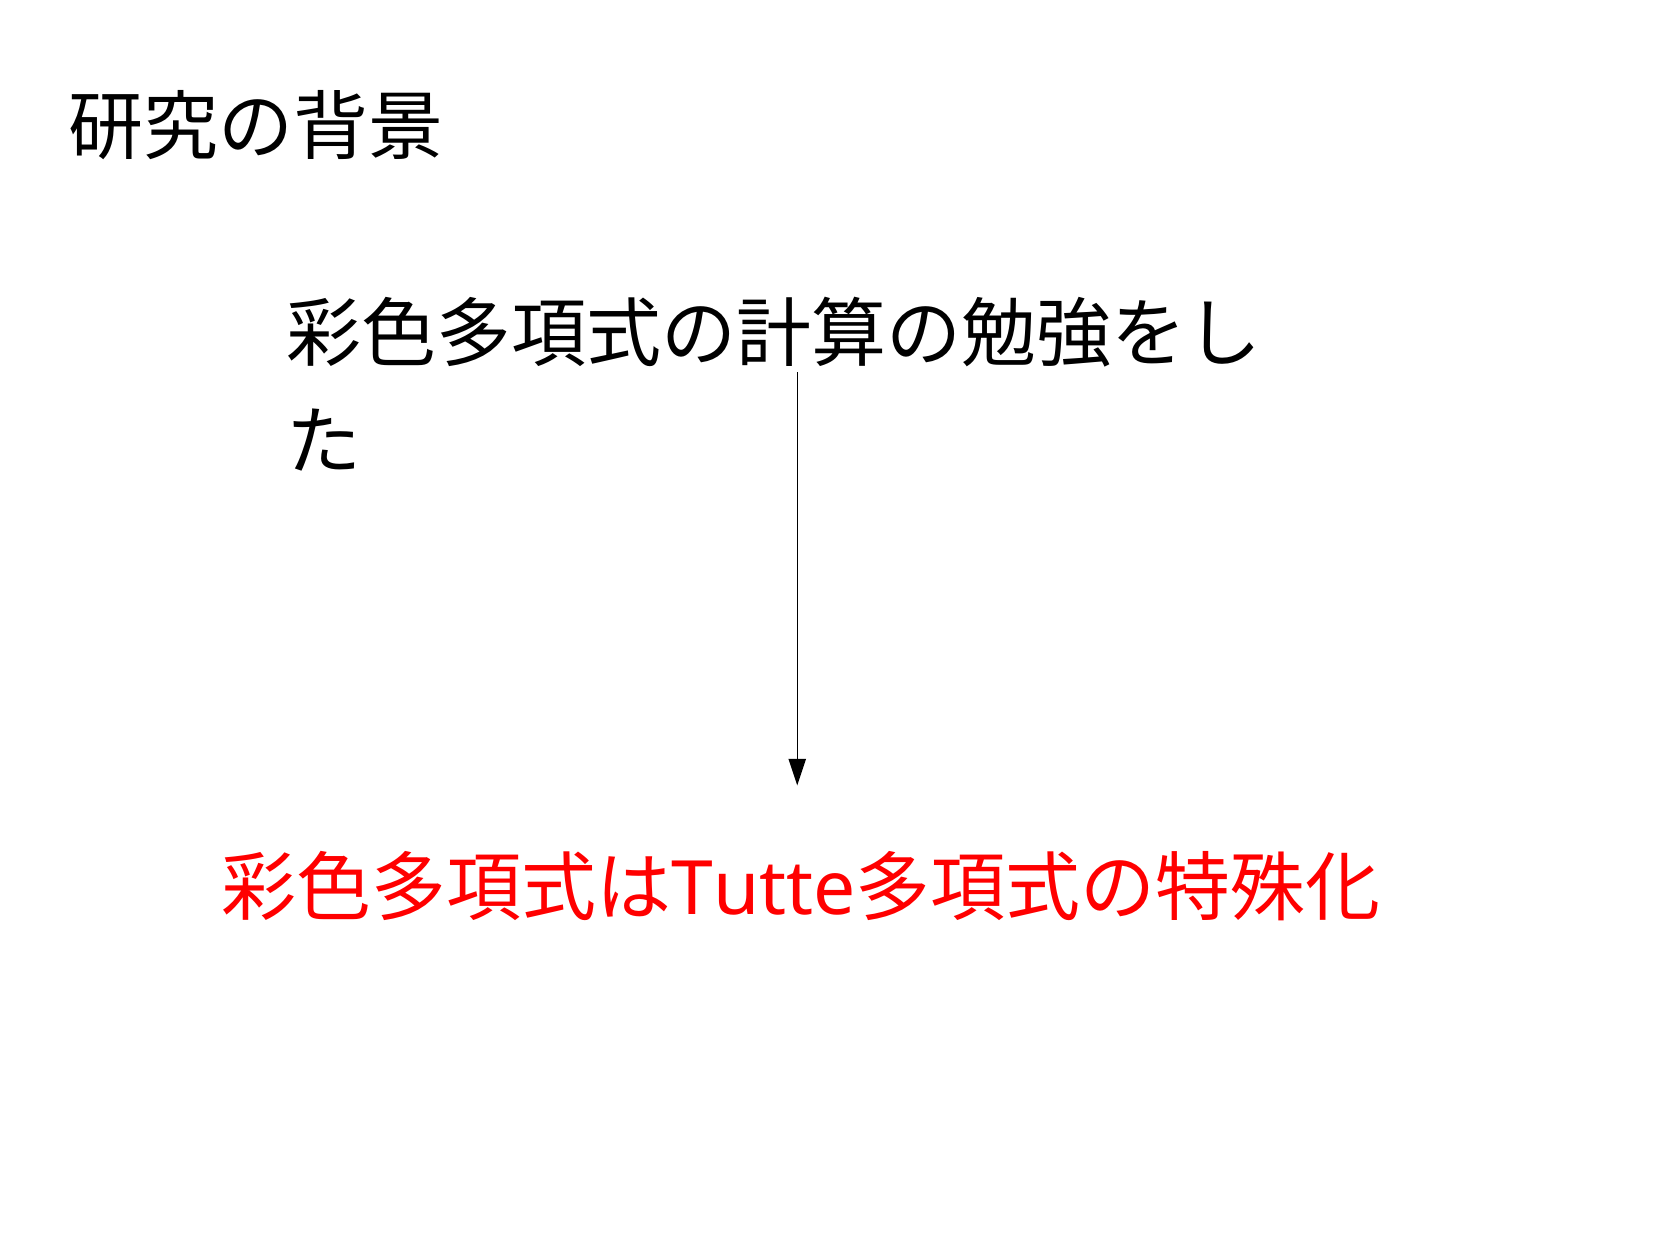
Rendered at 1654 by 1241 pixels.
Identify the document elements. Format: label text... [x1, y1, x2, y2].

text_box 研究の背景 [53, 59, 457, 155]
text_box 彩色多項式の計算の勉強をした [271, 265, 1335, 362]
text_box 彩色多項式はTutte多項式の特殊化 [206, 819, 1506, 916]
